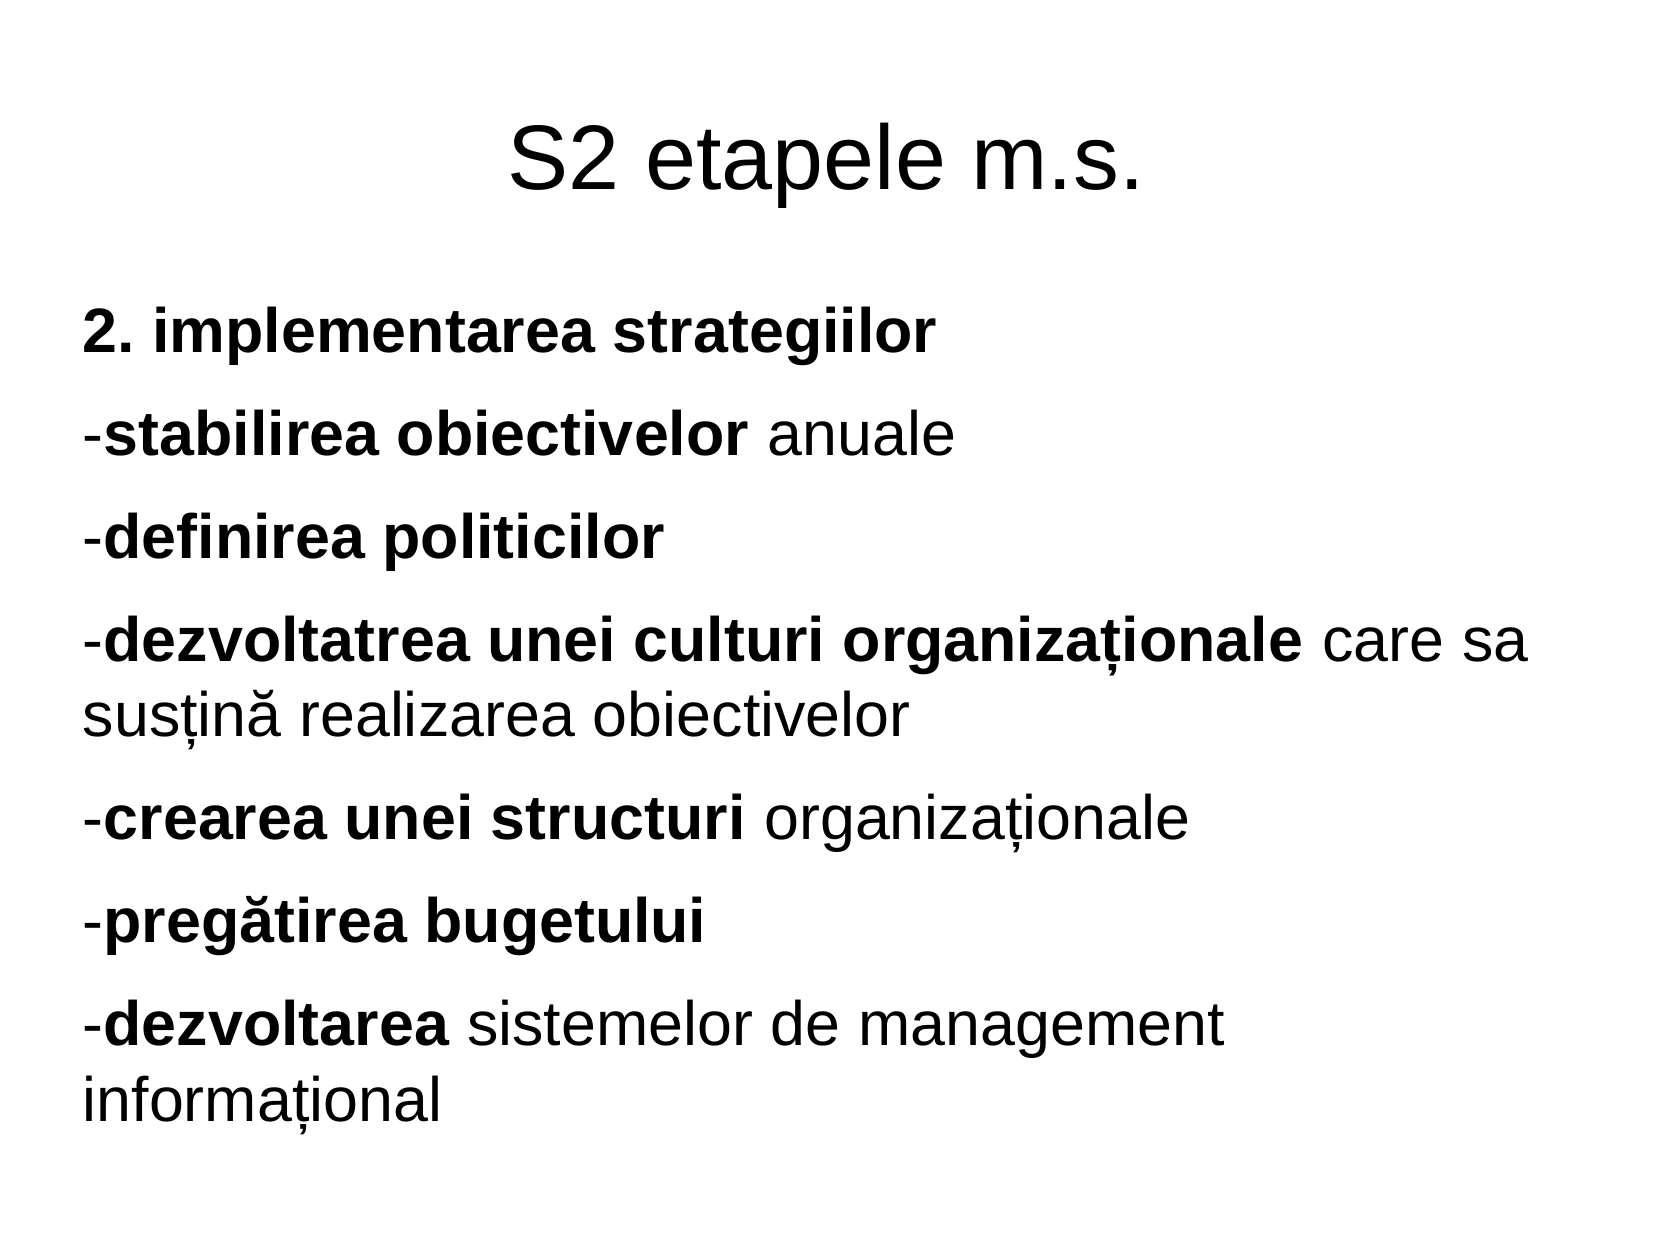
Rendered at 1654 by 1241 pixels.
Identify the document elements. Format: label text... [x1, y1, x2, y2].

title S2 etapele m.s. [82, 49, 1571, 257]
list 2. implementarea strategiilor -stabilirea obiectivelor anuale -definirea politicilor -dezvoltatrea unei culturi organizaționale care sa susțină realizarea obiectivelor -crearea unei structuri organizaționale -pregătirea bugetului -dezvoltarea sistemelor de management informațional [82, 290, 1571, 1141]
